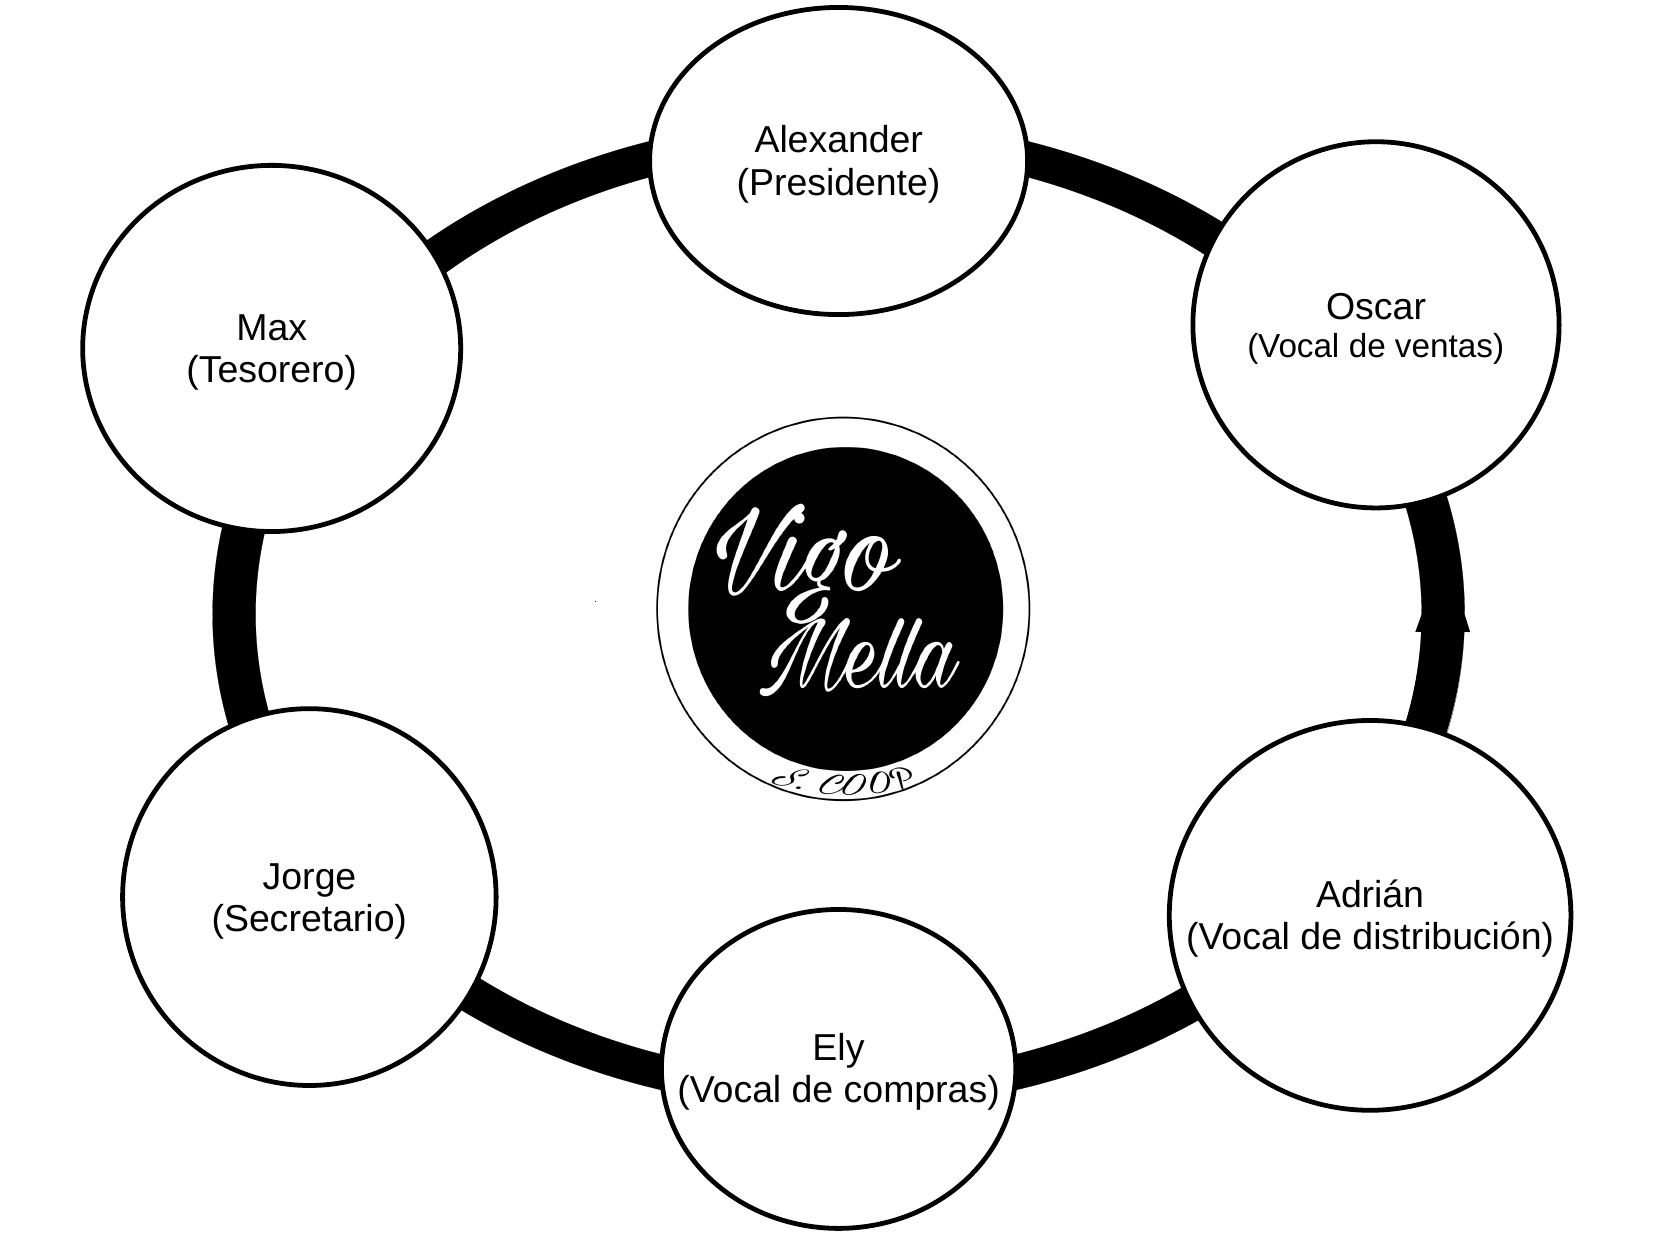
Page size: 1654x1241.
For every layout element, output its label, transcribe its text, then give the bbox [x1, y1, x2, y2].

text_box [1015, 987, 1200, 1091]
text_box Adrián (Vocal de distribución) [1169, 720, 1571, 1111]
text_box Jorge (Secretario) [122, 708, 497, 1086]
text_box [1405, 495, 1465, 734]
text_box Max (Tesorero) [82, 165, 461, 532]
picture [595, 389, 1080, 813]
text_box Alexander (Presidente) [649, 7, 1028, 315]
text_box [212, 526, 269, 726]
text_box [460, 977, 662, 1091]
text_box Oscar (Vocal de ventas) [1192, 141, 1560, 508]
text_box [1027, 141, 1223, 256]
text_box [426, 140, 651, 274]
text_box Ely (Vocal de compras) [661, 909, 1016, 1229]
